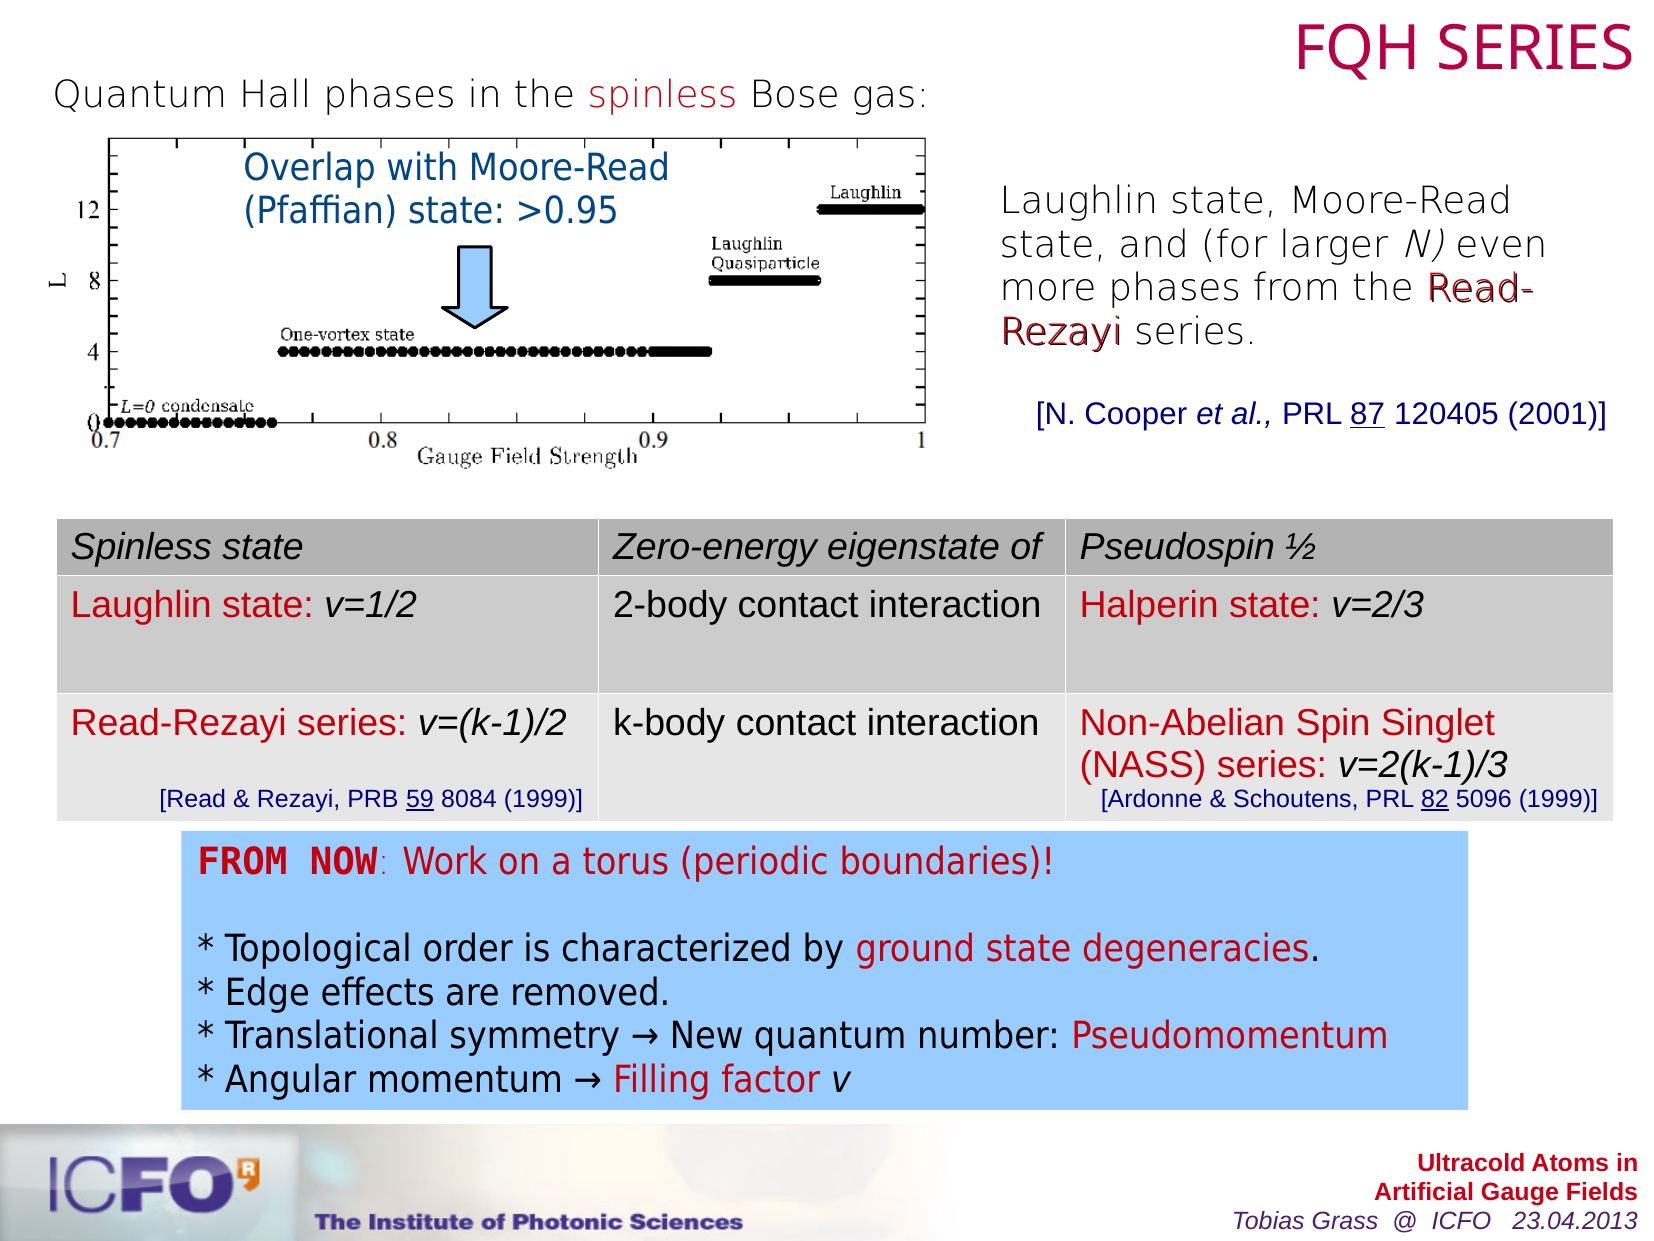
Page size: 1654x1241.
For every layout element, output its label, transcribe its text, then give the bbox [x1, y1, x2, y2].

text_box FQH SERIES [0, 0, 1651, 99]
text_box Ultracold Atoms in Artificial Gauge Fields Tobias Grass @ ICFO 23.04.2013 [712, 1138, 1654, 1241]
table_cell Halperin state: v=2/3 [1066, 576, 1613, 693]
picture [0, 1124, 976, 1241]
table_header Zero-energy eigenstate of [599, 519, 1065, 575]
table_cell Non-Abelian Spin Singlet (NASS) series: v=2(k-1)/3 [Ardonne & Schoutens, PRL 82 5096 (1999)] [1066, 694, 1613, 821]
text_box [442, 246, 508, 328]
text_box FROM NOW: Work on a torus (periodic boundaries)! * Topological order is characterized by ground state degeneracies. * Edge effects are removed. * Translational symmetry → New quantum number: Pseudomomentum * Angular momentum → Filling factor v [181, 830, 1469, 1110]
text_box Overlap with Moore-Read (Pfaffian) state: >0.95 [227, 136, 790, 242]
table_header Spinless state [57, 519, 598, 575]
table_cell Read-Rezayi series: v=(k-1)/2 [Read & Rezayi, PRB 59 8084 (1999)] [57, 694, 598, 821]
table_header Pseudospin ½ [1066, 519, 1613, 575]
text_box Laughlin state, Moore-Read state, and (for larger N) even more phases from the Read-Rezayi series. [N. Cooper et al., PRL 87 120405 (2001)] [984, 171, 1623, 439]
table_cell 2-body contact interaction [599, 576, 1065, 693]
table_cell k-body contact interaction [599, 694, 1065, 821]
table_cell Laughlin state: v=1/2 [57, 576, 598, 693]
picture [40, 132, 938, 470]
text_box Quantum Hall phases in the spinless Bose gas: [37, 65, 1651, 124]
